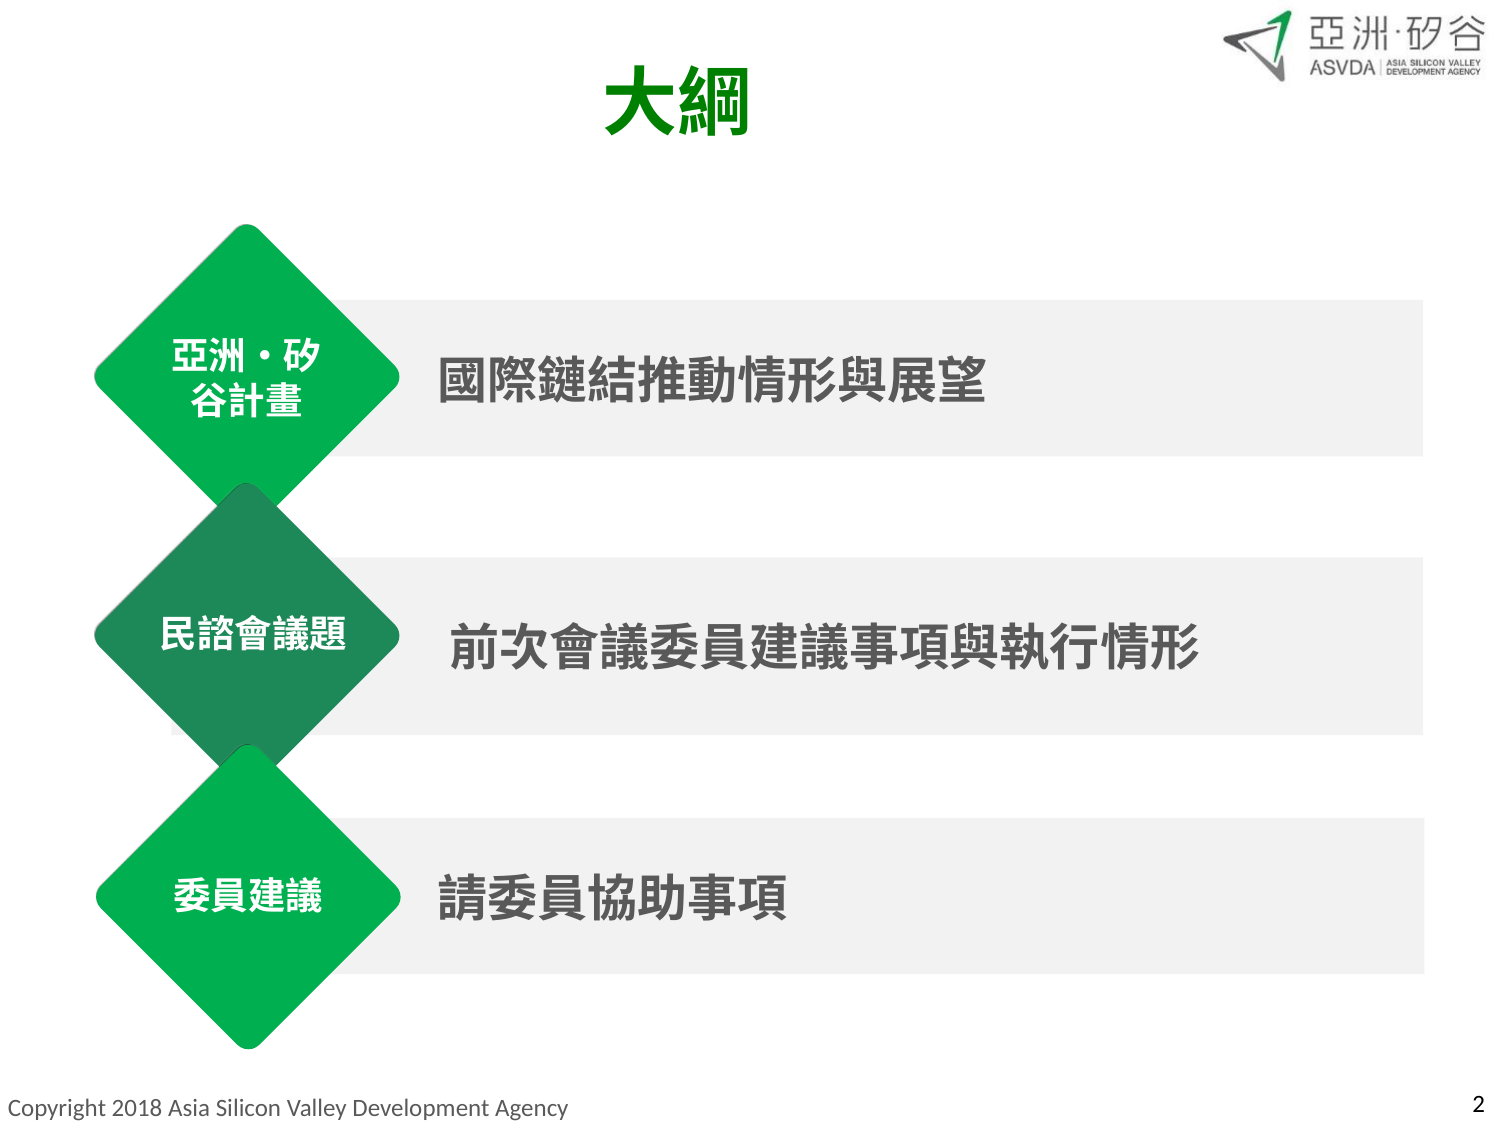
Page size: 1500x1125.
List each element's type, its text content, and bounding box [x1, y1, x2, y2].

text_box 亞洲‧矽谷計畫 [145, 324, 348, 430]
text_box 委員建議 [158, 864, 361, 925]
picture [1213, 0, 1500, 98]
title 大綱 [30, 4, 1325, 178]
text_box [94, 224, 1425, 1050]
slide_number <編號> [1438, 1079, 1500, 1125]
text_box 民諮會議題 [145, 602, 374, 663]
text_box 國際鏈結推動情形與展望 [422, 341, 1003, 417]
text_box 前次會議委員建議事項與執行情形 [434, 608, 1425, 684]
text_box 請委員協助事項 [422, 859, 803, 935]
